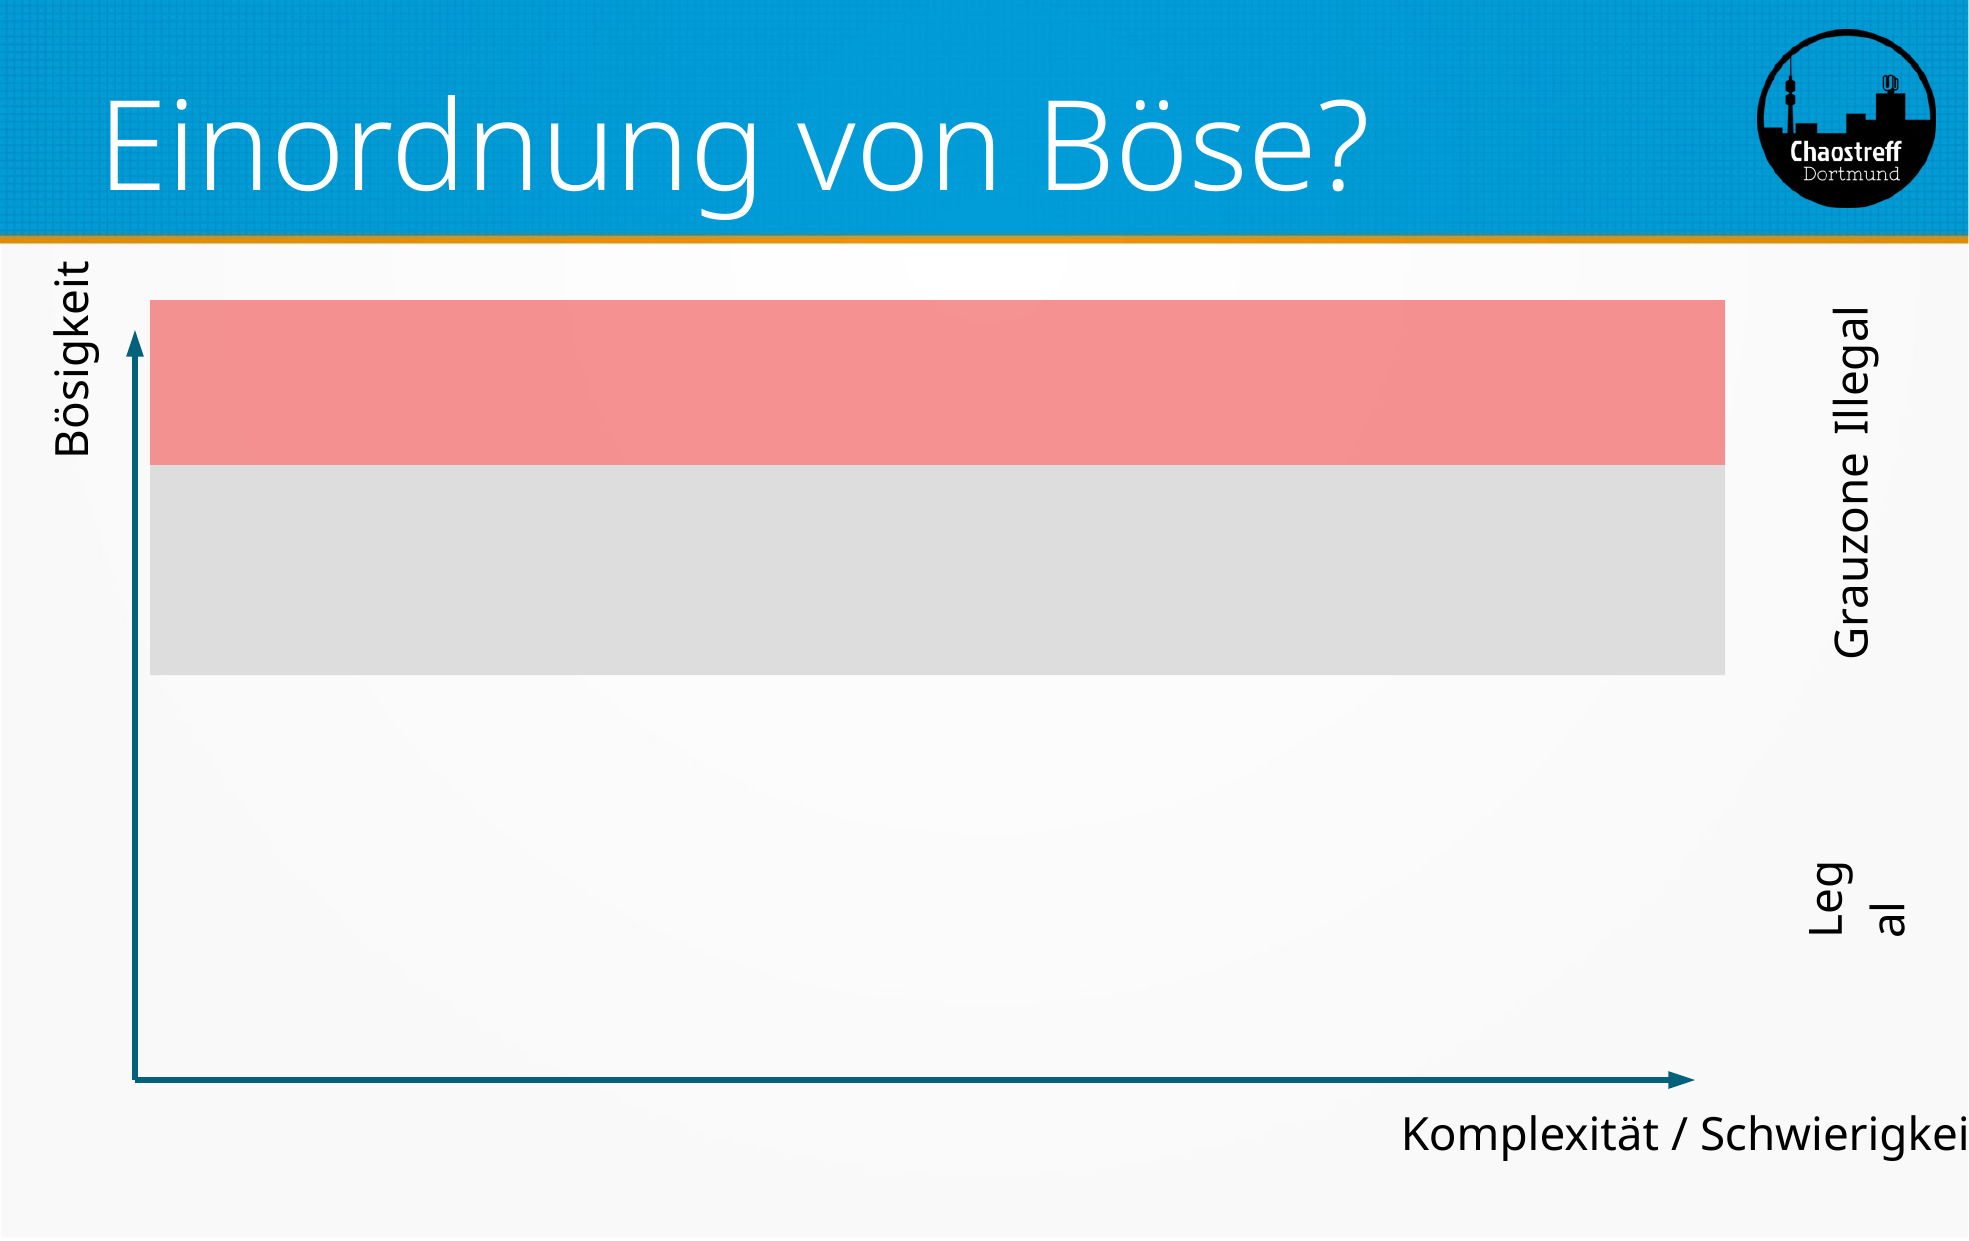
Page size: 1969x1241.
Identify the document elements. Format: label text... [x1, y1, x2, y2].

text_box Grauzone [1815, 472, 1885, 667]
text_box Illegal [1815, 315, 1885, 442]
text_box Komplexität / Schwierigkeit [1395, 1097, 1969, 1168]
text_box Legal [1820, 831, 1891, 945]
text_box [150, 300, 1726, 676]
title Einordnung von Böse? [98, 19, 1870, 227]
picture [0, 233, 1969, 1241]
text_box Bösigkeit [35, 276, 106, 466]
picture [1870, 34, 1935, 204]
